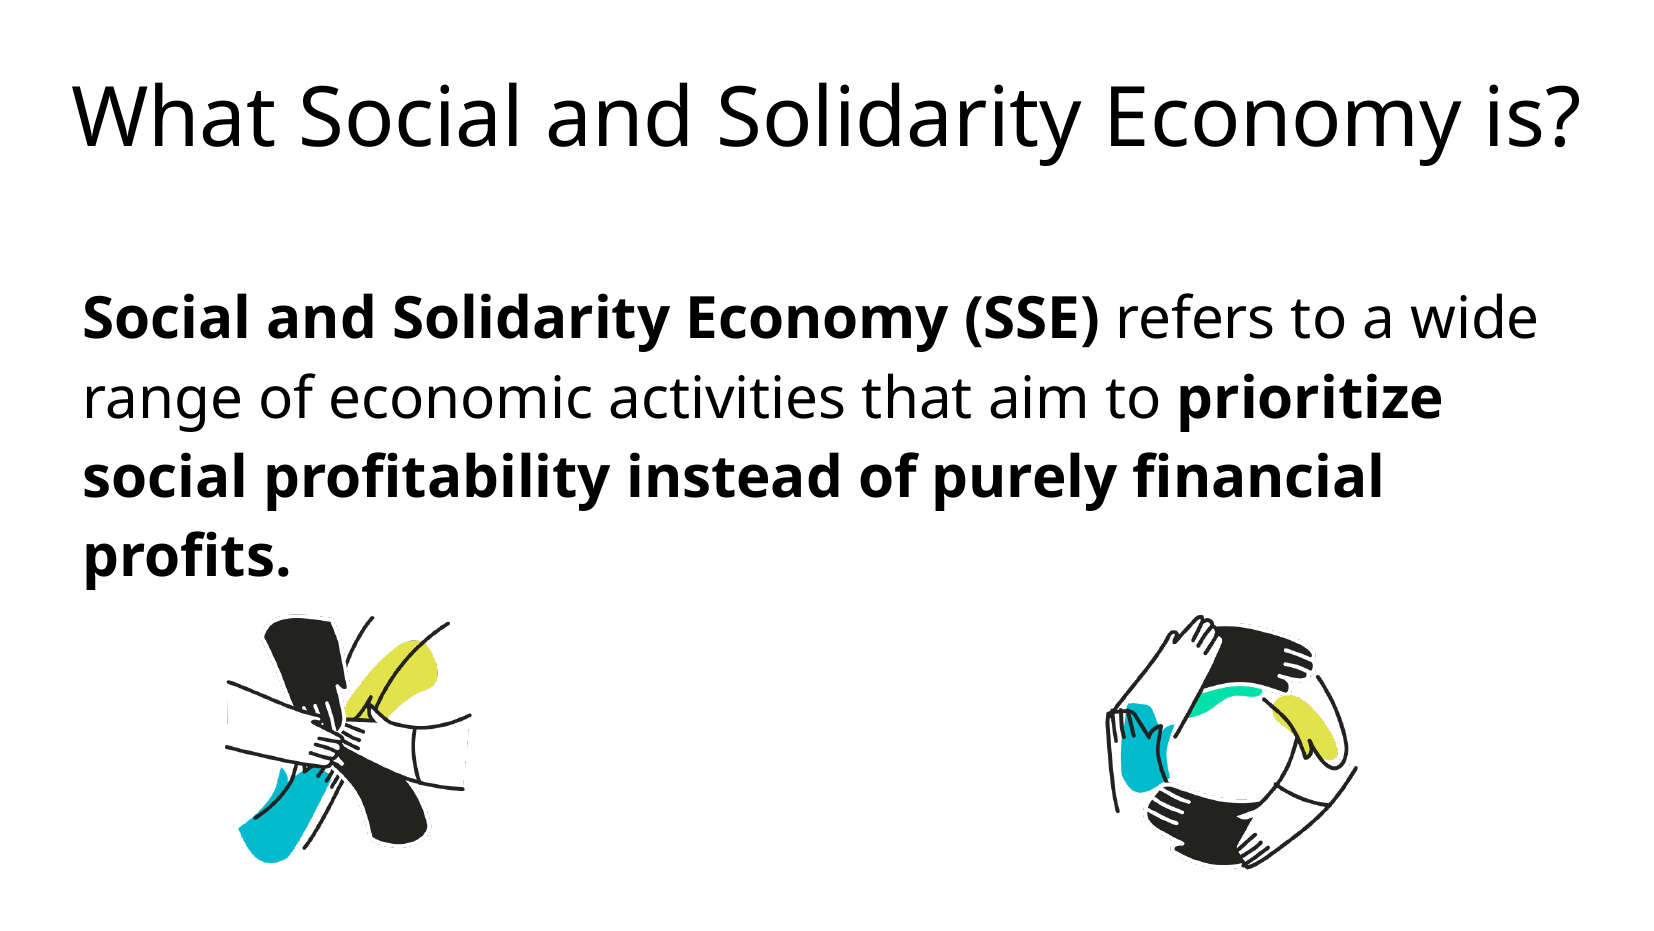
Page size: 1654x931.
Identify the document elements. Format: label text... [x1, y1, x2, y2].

title What Social and Solidarity Economy is? [0, 33, 1654, 195]
picture [206, 614, 473, 880]
list Social and Solidarity Economy (SSE) refers to a wide range of economic activities that aim to prioritize social profitability instead of purely financial profits. [82, 276, 1595, 668]
picture [1105, 614, 1358, 870]
